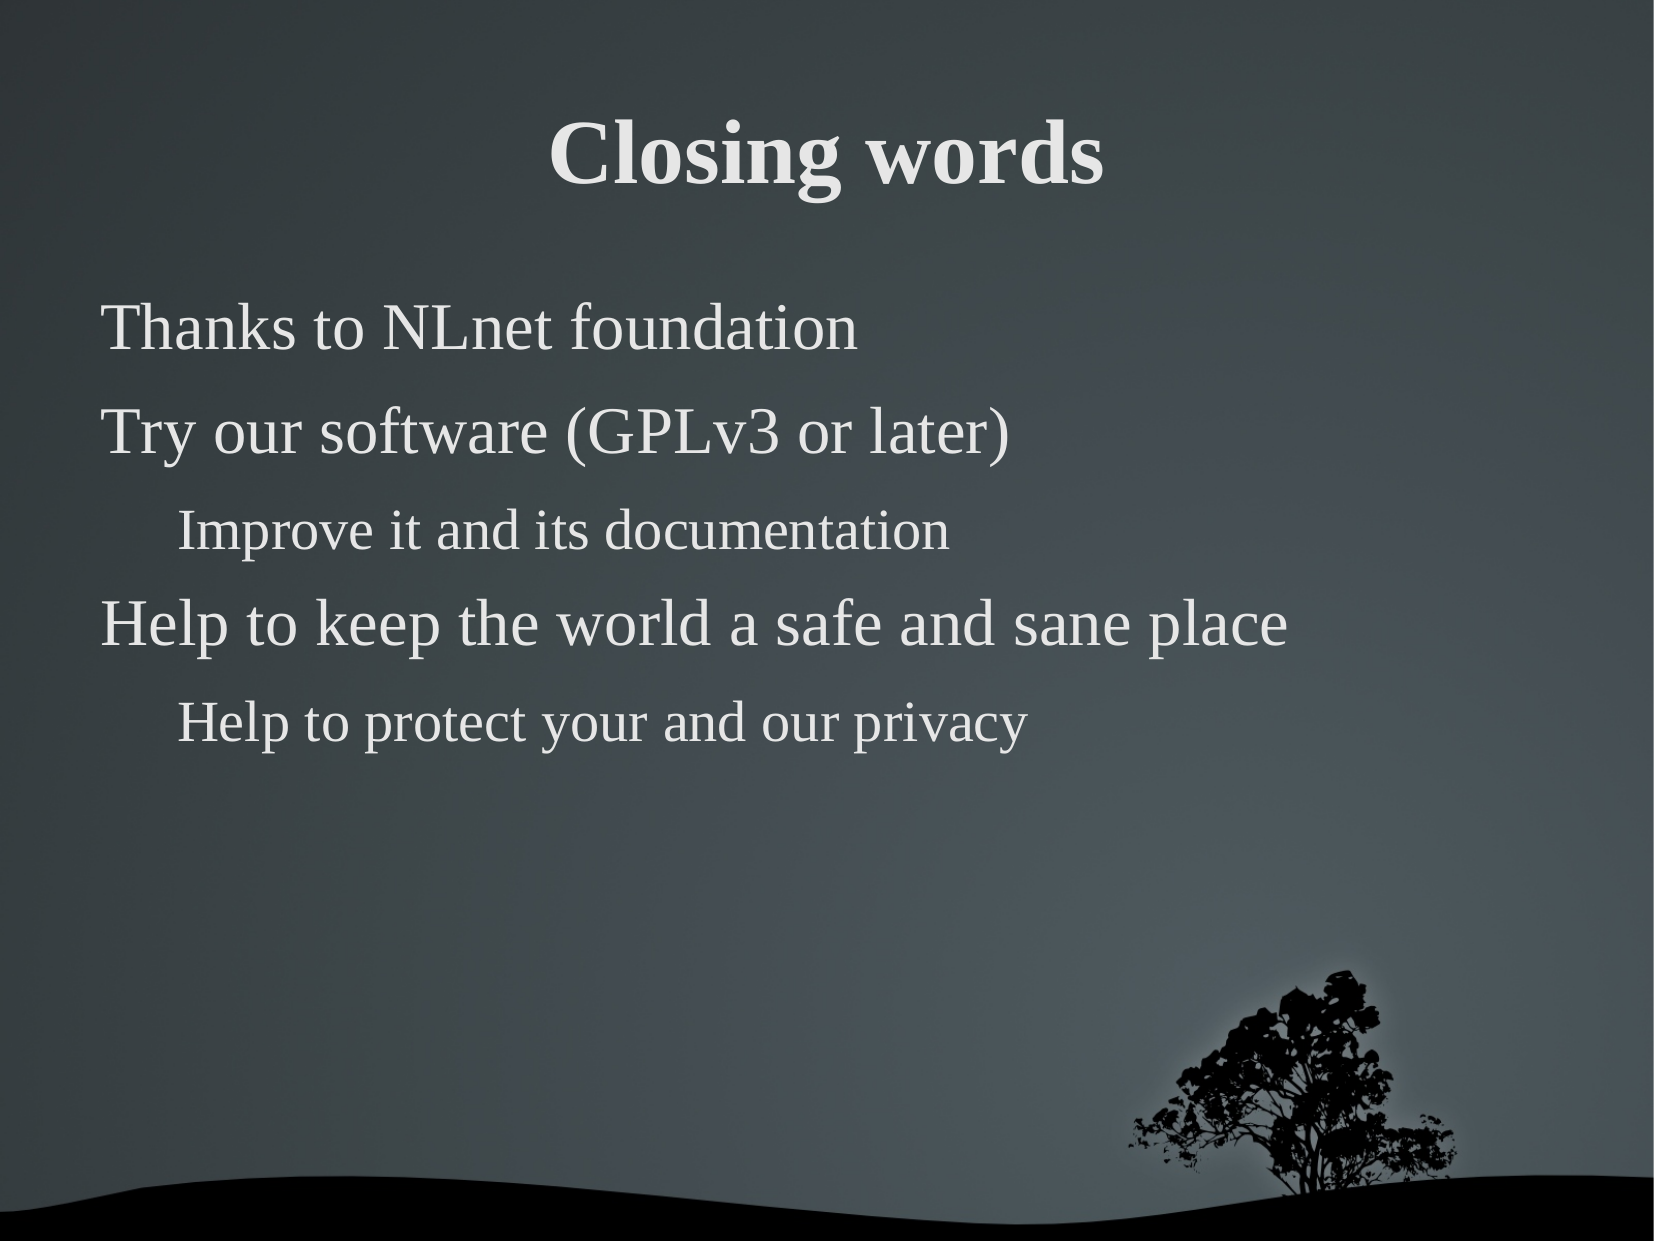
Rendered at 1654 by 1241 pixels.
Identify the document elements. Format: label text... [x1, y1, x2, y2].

title Closing words [82, 56, 1571, 250]
list Thanks to NLnet foundation Try our software (GPLv3 or later) Improve it and its documentation Help to keep the world a safe and sane place Help to protect your and our privacy [82, 290, 1571, 1094]
picture [0, 0, 1654, 1241]
